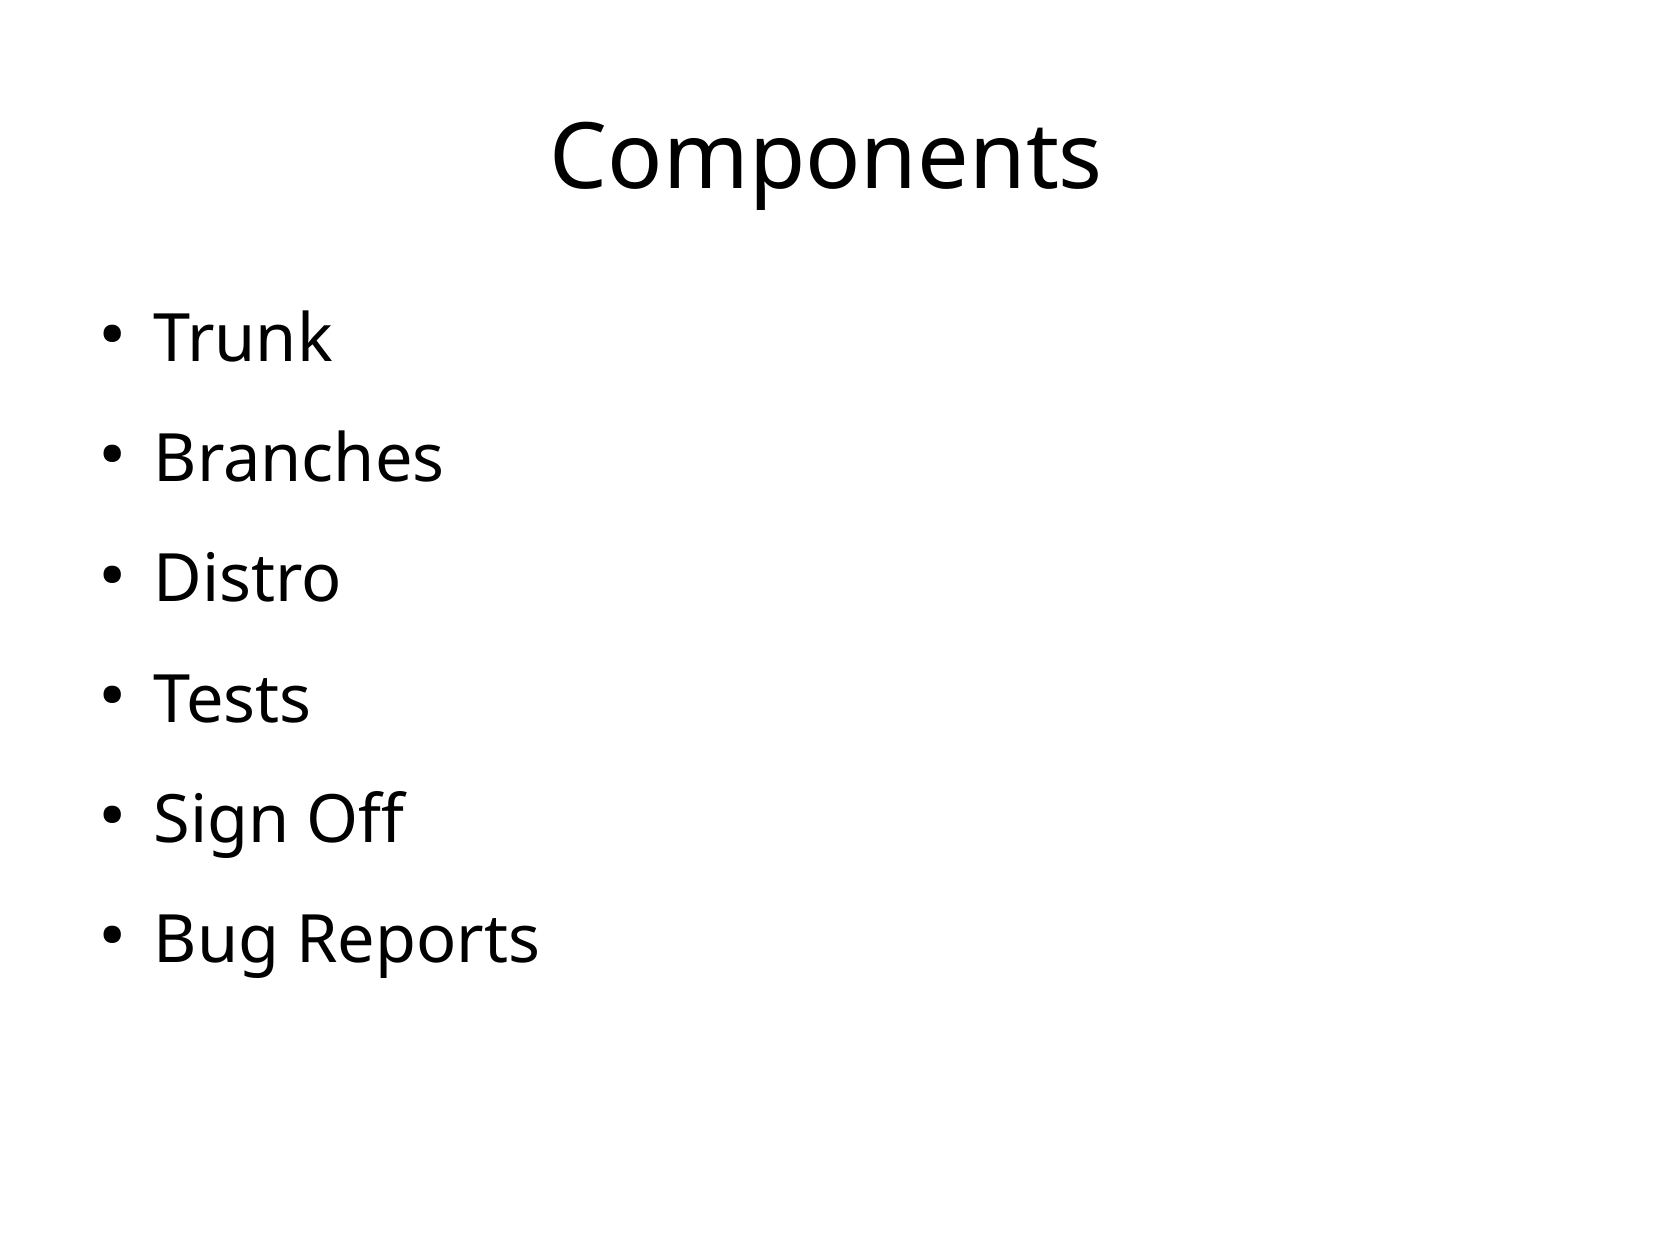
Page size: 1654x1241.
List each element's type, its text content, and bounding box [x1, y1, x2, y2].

title Components [82, 49, 1571, 257]
list Trunk Branches Distro Tests Sign Off Bug Reports [82, 290, 1571, 1109]
